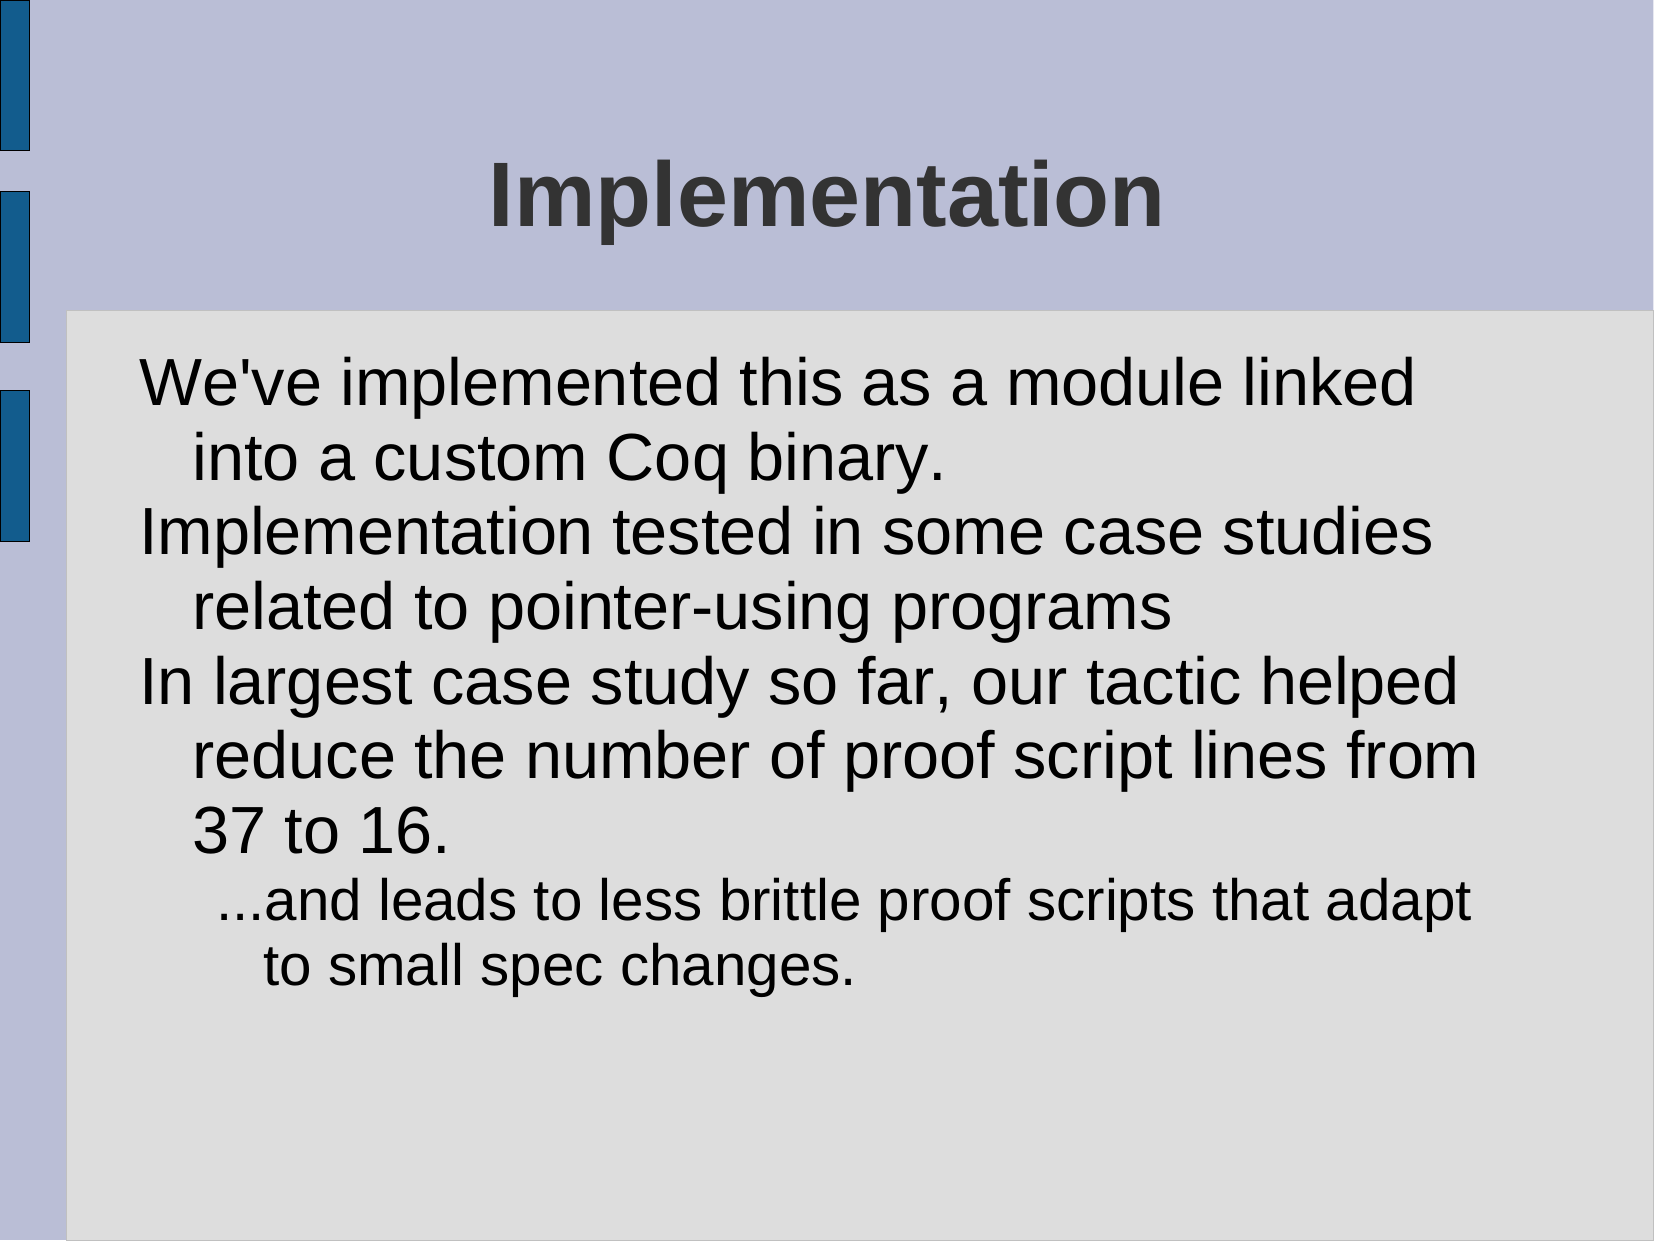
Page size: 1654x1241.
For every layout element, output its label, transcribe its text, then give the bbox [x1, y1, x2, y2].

title Implementation [121, 91, 1534, 299]
list We've implemented this as a module linked into a custom Coq binary. Implementation tested in some case studies related to pointer-using programs In largest case study so far, our tactic helped reduce the number of proof script lines from 37 to 16. ...and leads to less brittle proof scripts that adapt to small spec changes. [121, 344, 1534, 1127]
